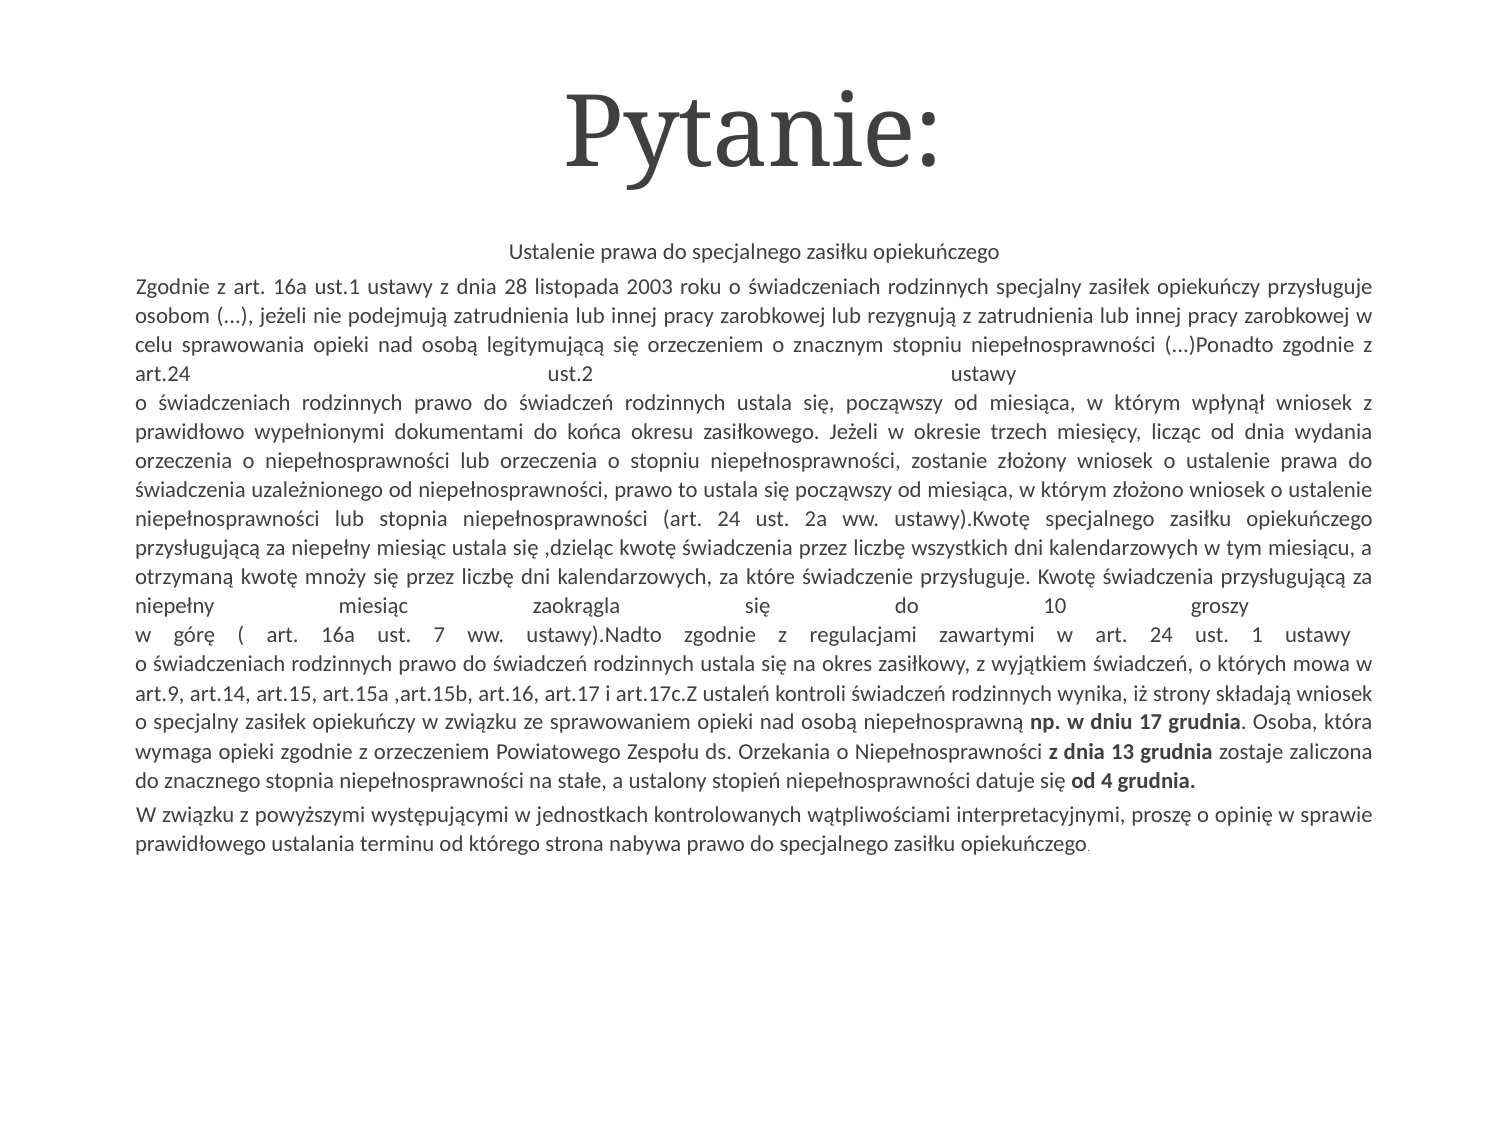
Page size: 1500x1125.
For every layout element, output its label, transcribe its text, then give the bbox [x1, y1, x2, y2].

list Ustalenie prawa do specjalnego zasiłku opiekuńczego Zgodnie z art. 16a ust.1 ustawy z dnia 28 listopada 2003 roku o świadczeniach rodzinnych specjalny zasiłek opiekuńczy przysługuje osobom (...), jeżeli nie podejmują zatrudnienia lub innej pracy zarobkowej lub rezygnują z zatrudnienia lub innej pracy zarobkowej w celu sprawowania opieki nad osobą legitymującą się orzeczeniem o znacznym stopniu niepełnosprawności (...)Ponadto zgodnie z art.24 ust.2 ustawy o świadczeniach rodzinnych prawo do świadczeń rodzinnych ustala się, począwszy od miesiąca, w którym wpłynął wniosek z prawidłowo wypełnionymi dokumentami do końca okresu zasiłkowego. Jeżeli w okresie trzech miesięcy, licząc od dnia wydania orzeczenia o niepełnosprawności lub orzeczenia o stopniu niepełnosprawności, zostanie złożony wniosek o ustalenie prawa do świadczenia uzależnionego od niepełnosprawności, prawo to ustala się począwszy od miesiąca, w którym złożono wniosek o ustalenie niepełnosprawności lub stopnia niepełnosprawności (art. 24 ust. 2a ww. ustawy).Kwotę specjalnego zasiłku opiekuńczego przysługującą za niepełny miesiąc ustala się ,dzieląc kwotę świadczenia przez liczbę wszystkich dni kalendarzowych w tym miesiącu, a otrzymaną kwotę mnoży się przez liczbę dni kalendarzowych, za które świadczenie przysługuje. Kwotę świadczenia przysługującą za niepełny miesiąc zaokrągla się do 10 groszy w górę ( art. 16a ust. 7 ww. ustawy).Nadto zgodnie z regulacjami zawartymi w art. 24 ust. 1 ustawy o świadczeniach rodzinnych prawo do świadczeń rodzinnych ustala się na okres zasiłkowy, z wyjątkiem świadczeń, o których mowa w art.9, art.14, art.15, art.15a ,art.15b, art.16, art.17 i art.17c.Z ustaleń kontroli świadczeń rodzinnych wynika, iż strony składają wniosek o specjalny zasiłek opiekuńczy w związku ze sprawowaniem opieki nad osobą niepełnosprawną np. w dniu 17 grudnia. Osoba, która wymaga opieki zgodnie z orzeczeniem Powiatowego Zespołu ds. Orzekania o Niepełnosprawności z dnia 13 grudnia zostaje zaliczona do znacznego stopnia niepełnosprawności na stałe, a ustalony stopień niepełnosprawności datuje się od 4 grudnia. W związku z powyższymi występującymi w jednostkach kontrolowanych wątpliwościami interpretacyjnymi, proszę o opinię w sprawie prawidłowego ustalania terminu od którego strona nabywa prawo do specjalnego zasiłku opiekuńczego. [135, 232, 1373, 893]
title Pytanie: [135, 47, 1373, 194]
